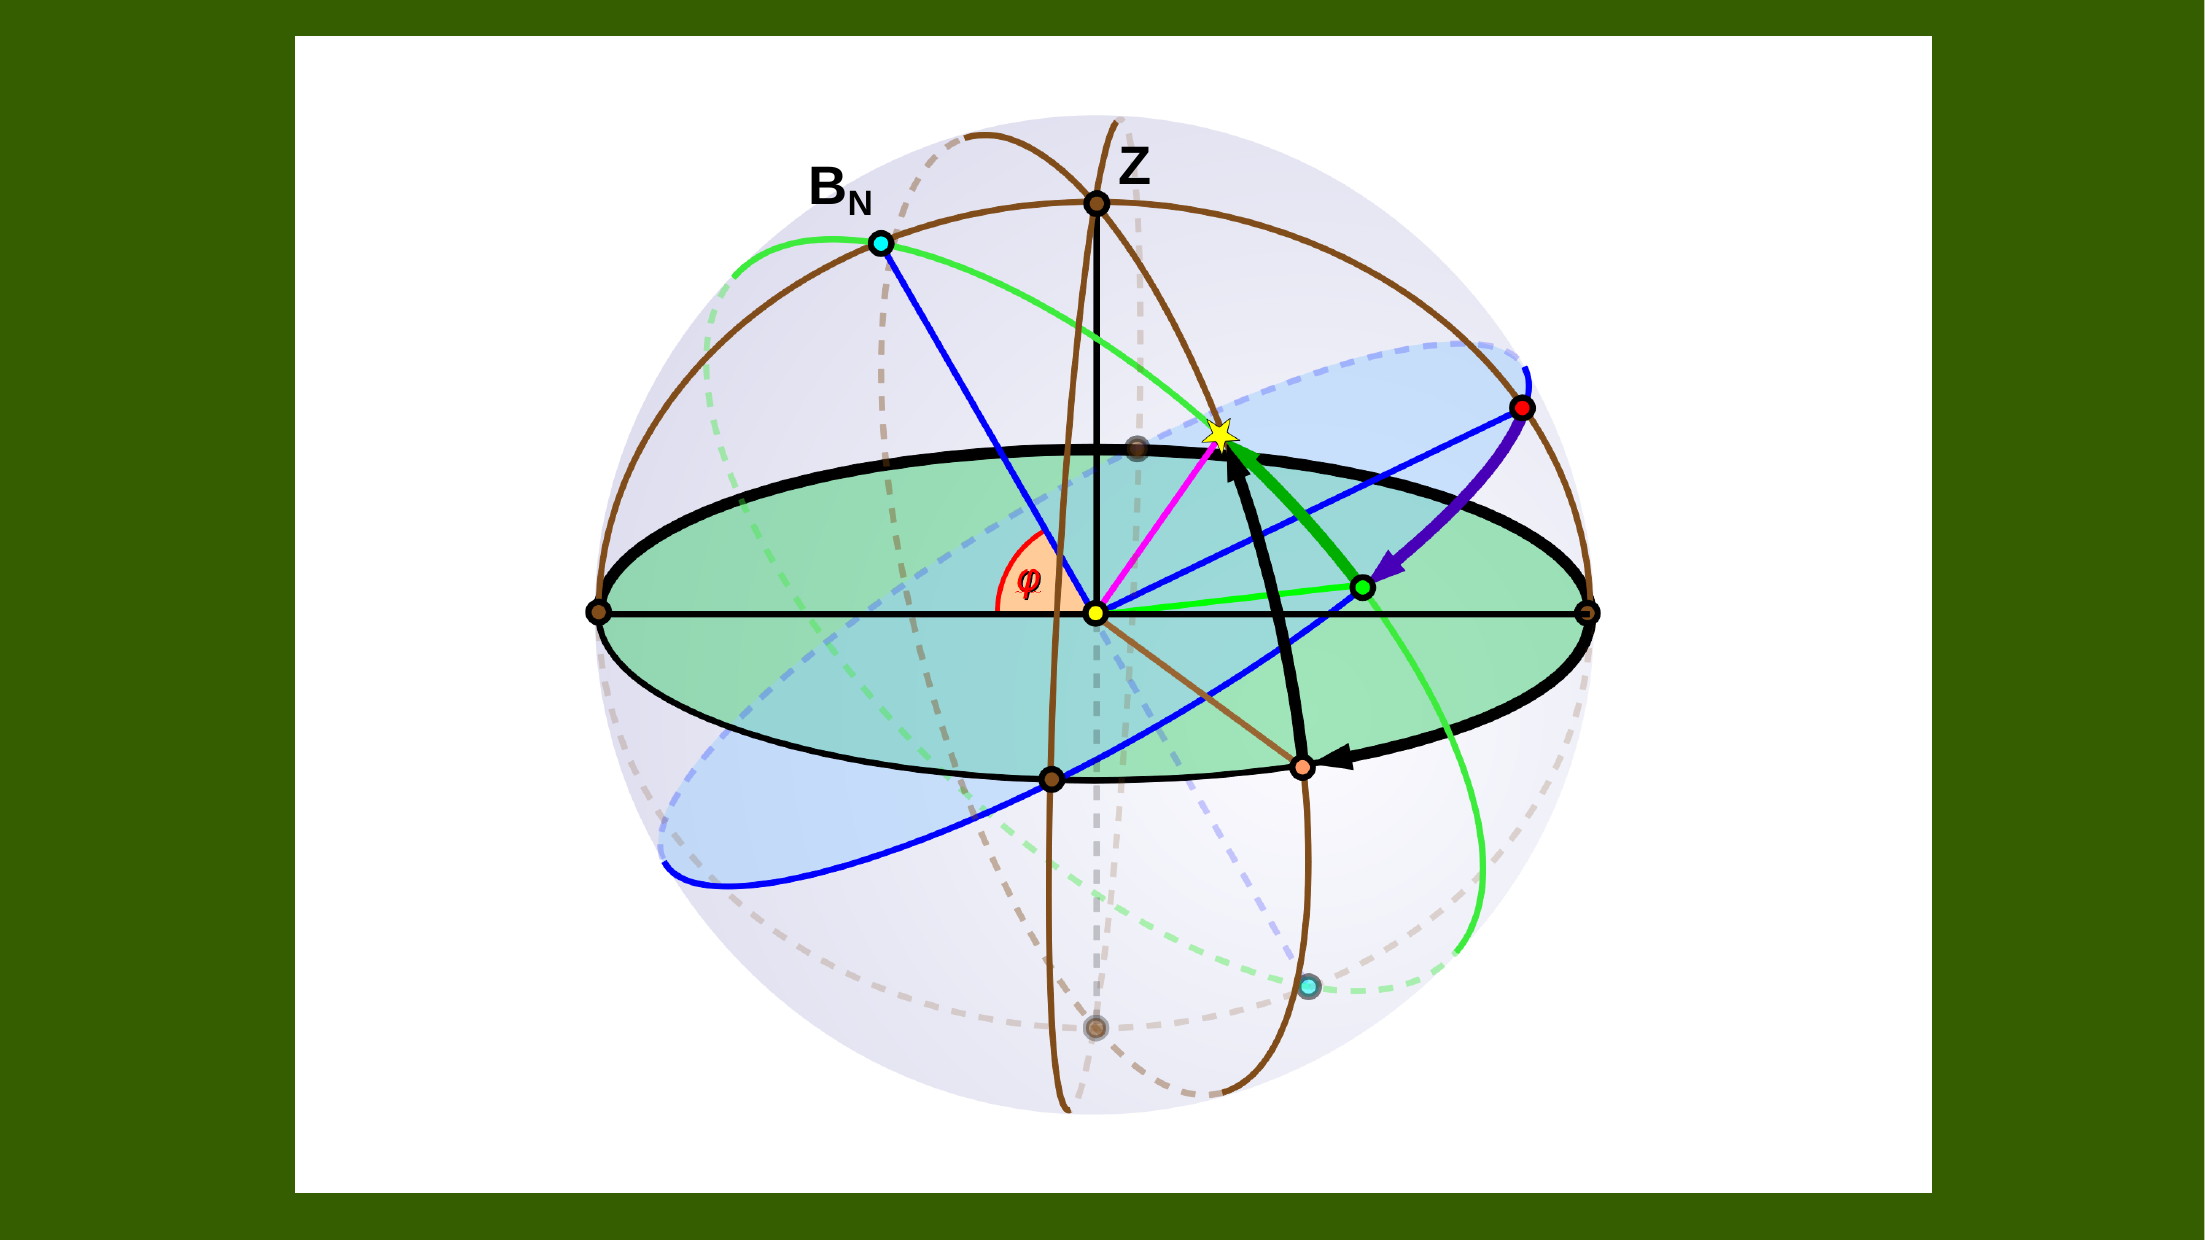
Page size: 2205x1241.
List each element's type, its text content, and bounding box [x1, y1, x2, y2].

text_box BN [793, 147, 889, 231]
picture [295, 36, 1932, 1193]
text_box Z [1103, 127, 1167, 204]
